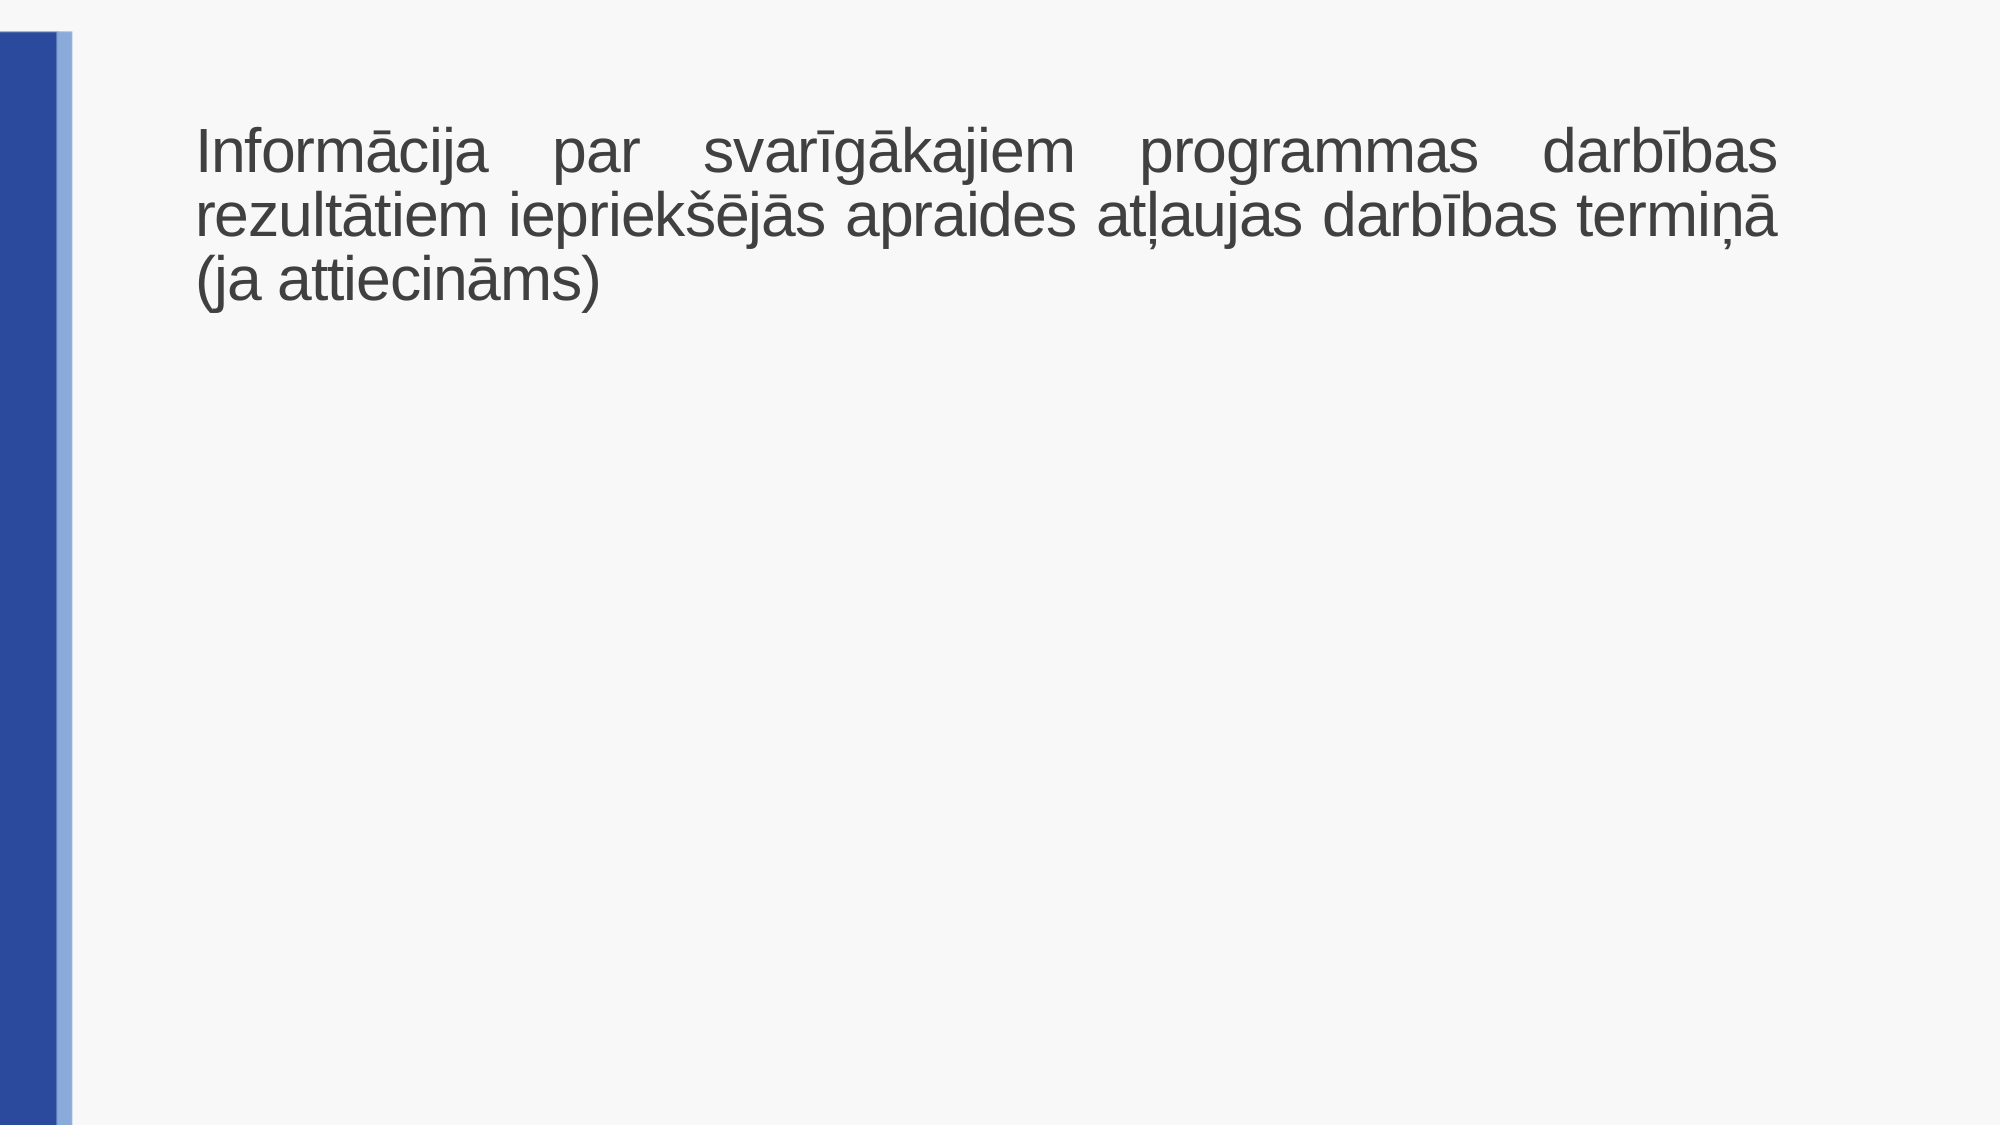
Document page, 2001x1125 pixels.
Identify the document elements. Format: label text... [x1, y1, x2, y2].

title Informācija par svarīgākajiem programmas darbības rezultātiem iepriekšējās apraides atļaujas darbības termiņā (ja attiecināms) [180, 114, 1831, 265]
